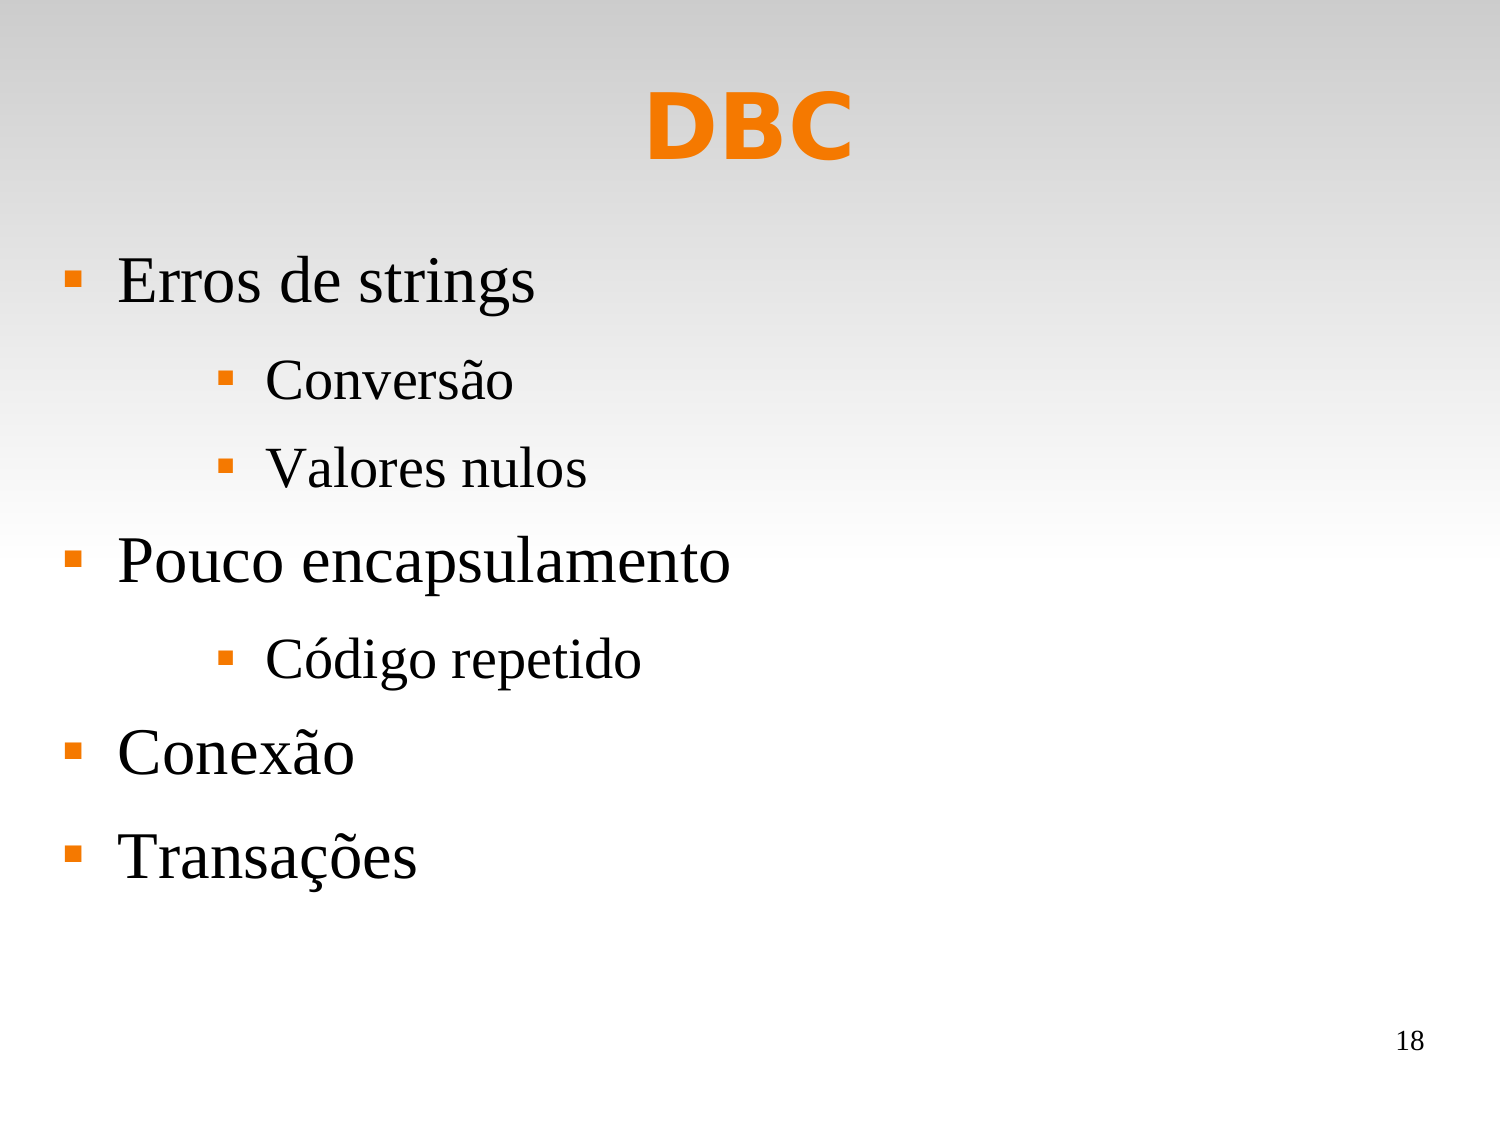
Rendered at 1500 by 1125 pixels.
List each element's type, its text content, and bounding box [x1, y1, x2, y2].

list Erros de strings Conversão Valores nulos Pouco encapsulamento Código repetido Conexão Transações [29, 243, 1469, 1087]
title DBC [29, 30, 1469, 225]
